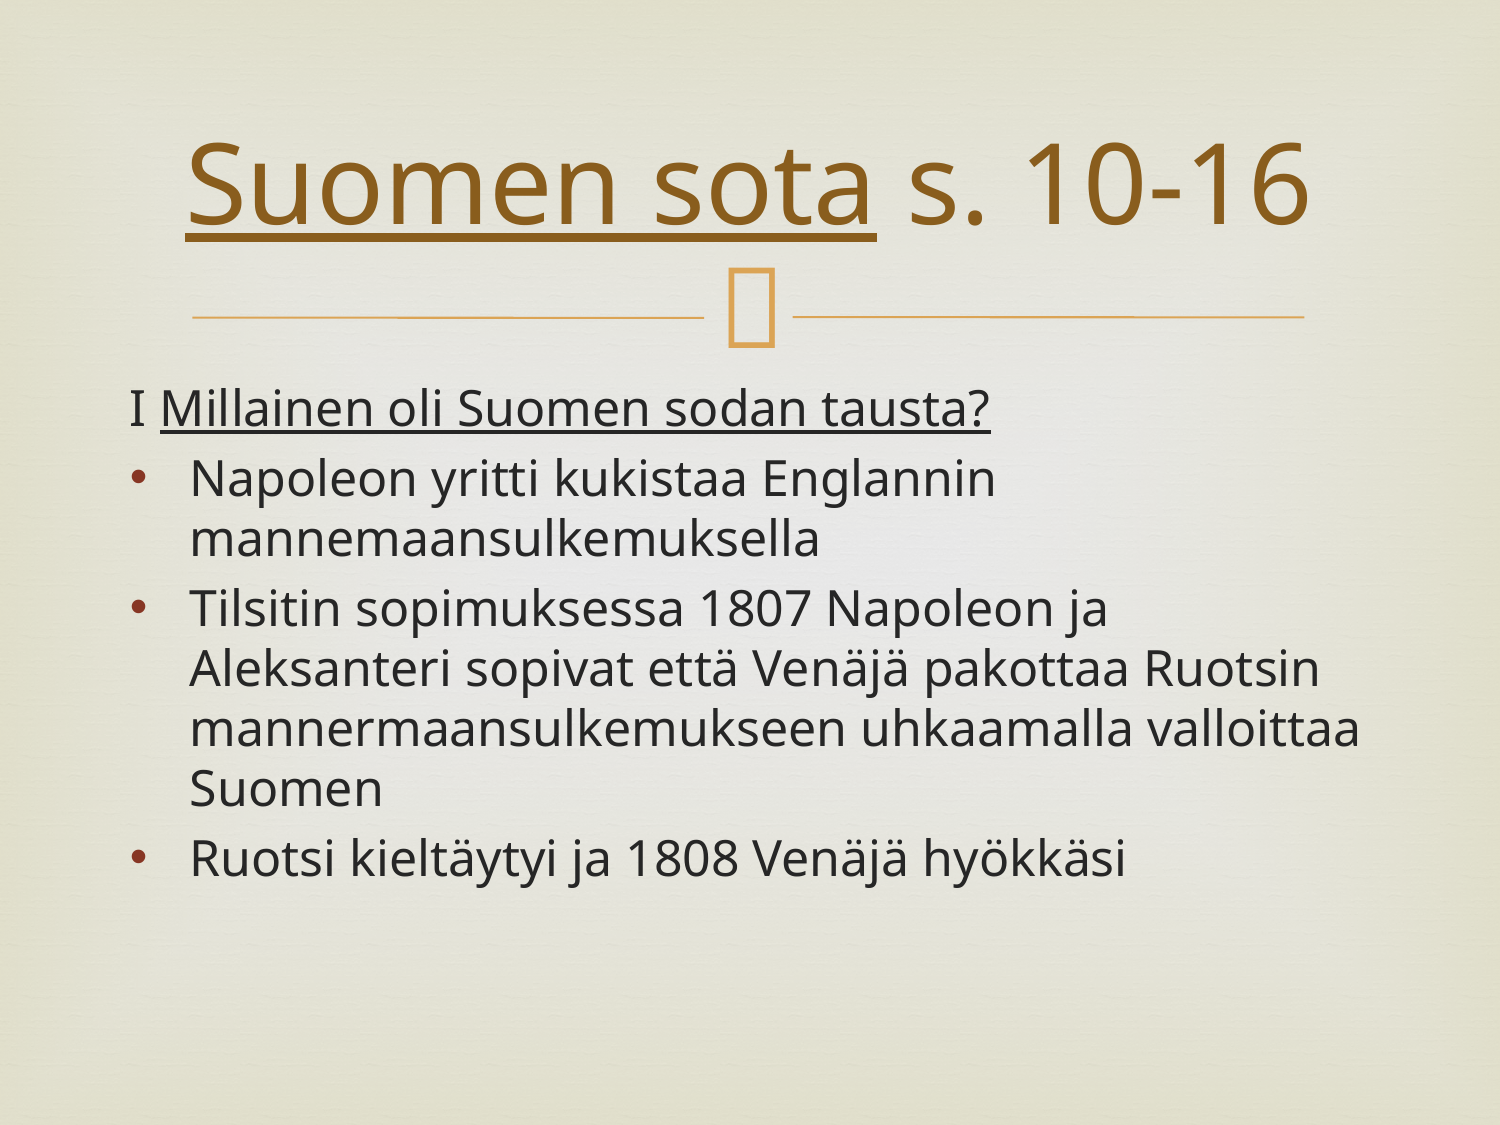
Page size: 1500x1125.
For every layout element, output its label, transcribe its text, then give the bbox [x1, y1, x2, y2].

list I Millainen oli Suomen sodan tausta? Napoleon yritti kukistaa Englannin mannemaansulkemuksella Tilsitin sopimuksessa 1807 Napoleon ja Aleksanteri sopivat että Venäjä pakottaa Ruotsin mannermaansulkemukseen uhkaamalla valloittaa Suomen Ruotsi kieltäytyi ja 1808 Venäjä hyökkäsi [114, 368, 1386, 1005]
title Suomen sota s. 10-16 [112, 93, 1386, 267]
